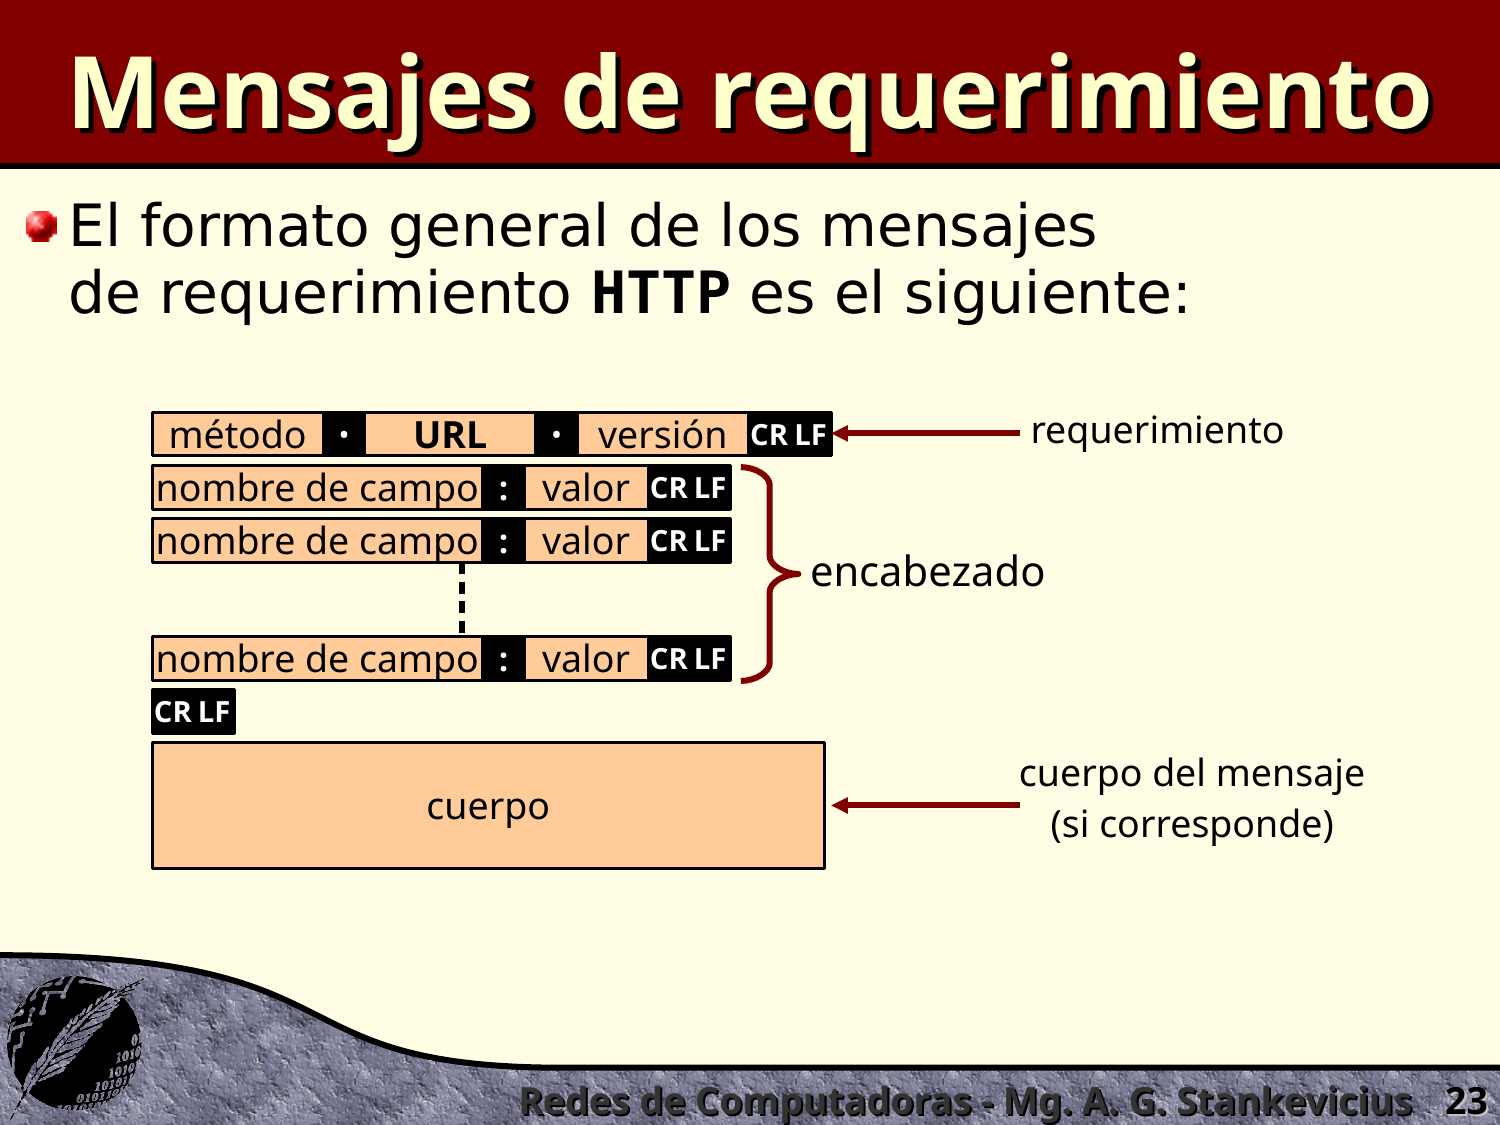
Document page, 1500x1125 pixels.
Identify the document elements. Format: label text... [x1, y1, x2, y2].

text_box método [152, 412, 323, 456]
picture [0, 959, 1500, 1125]
text_box nombre de campo [152, 518, 482, 563]
text_box valor [524, 465, 648, 510]
text_box LF [689, 518, 731, 563]
text_box • [535, 412, 577, 456]
text_box • [323, 412, 364, 456]
list El formato general de los mensajes de requerimiento HTTP es el siguiente: [11, 192, 1486, 921]
text_box valor [524, 518, 648, 563]
picture [790, 1100, 795, 1110]
text_box CR [648, 636, 689, 681]
text_box LF [689, 636, 731, 681]
text_box versión [577, 412, 748, 456]
text_box nombre de campo [152, 636, 482, 681]
text_box nombre de campo [152, 465, 482, 510]
text_box requerimiento [1015, 396, 1290, 464]
title Mensajes de requerimiento [15, 5, 1485, 160]
text_box CR [648, 465, 689, 510]
text_box encabezado [795, 536, 1061, 603]
text_box cuerpo [152, 742, 825, 869]
picture [1047, 1100, 1054, 1110]
text_box : [482, 518, 524, 563]
text_box cuerpo del mensaje (si corresponde) [1004, 738, 1369, 859]
text_box : [482, 465, 524, 510]
text_box LF [193, 689, 235, 734]
text_box CR [748, 412, 789, 456]
text_box LF [789, 412, 832, 456]
text_box valor [524, 636, 648, 681]
text_box CR [648, 518, 689, 563]
text_box CR [152, 689, 193, 734]
text_box LF [689, 465, 731, 510]
text_box : [482, 636, 524, 681]
text_box URL [364, 412, 535, 456]
